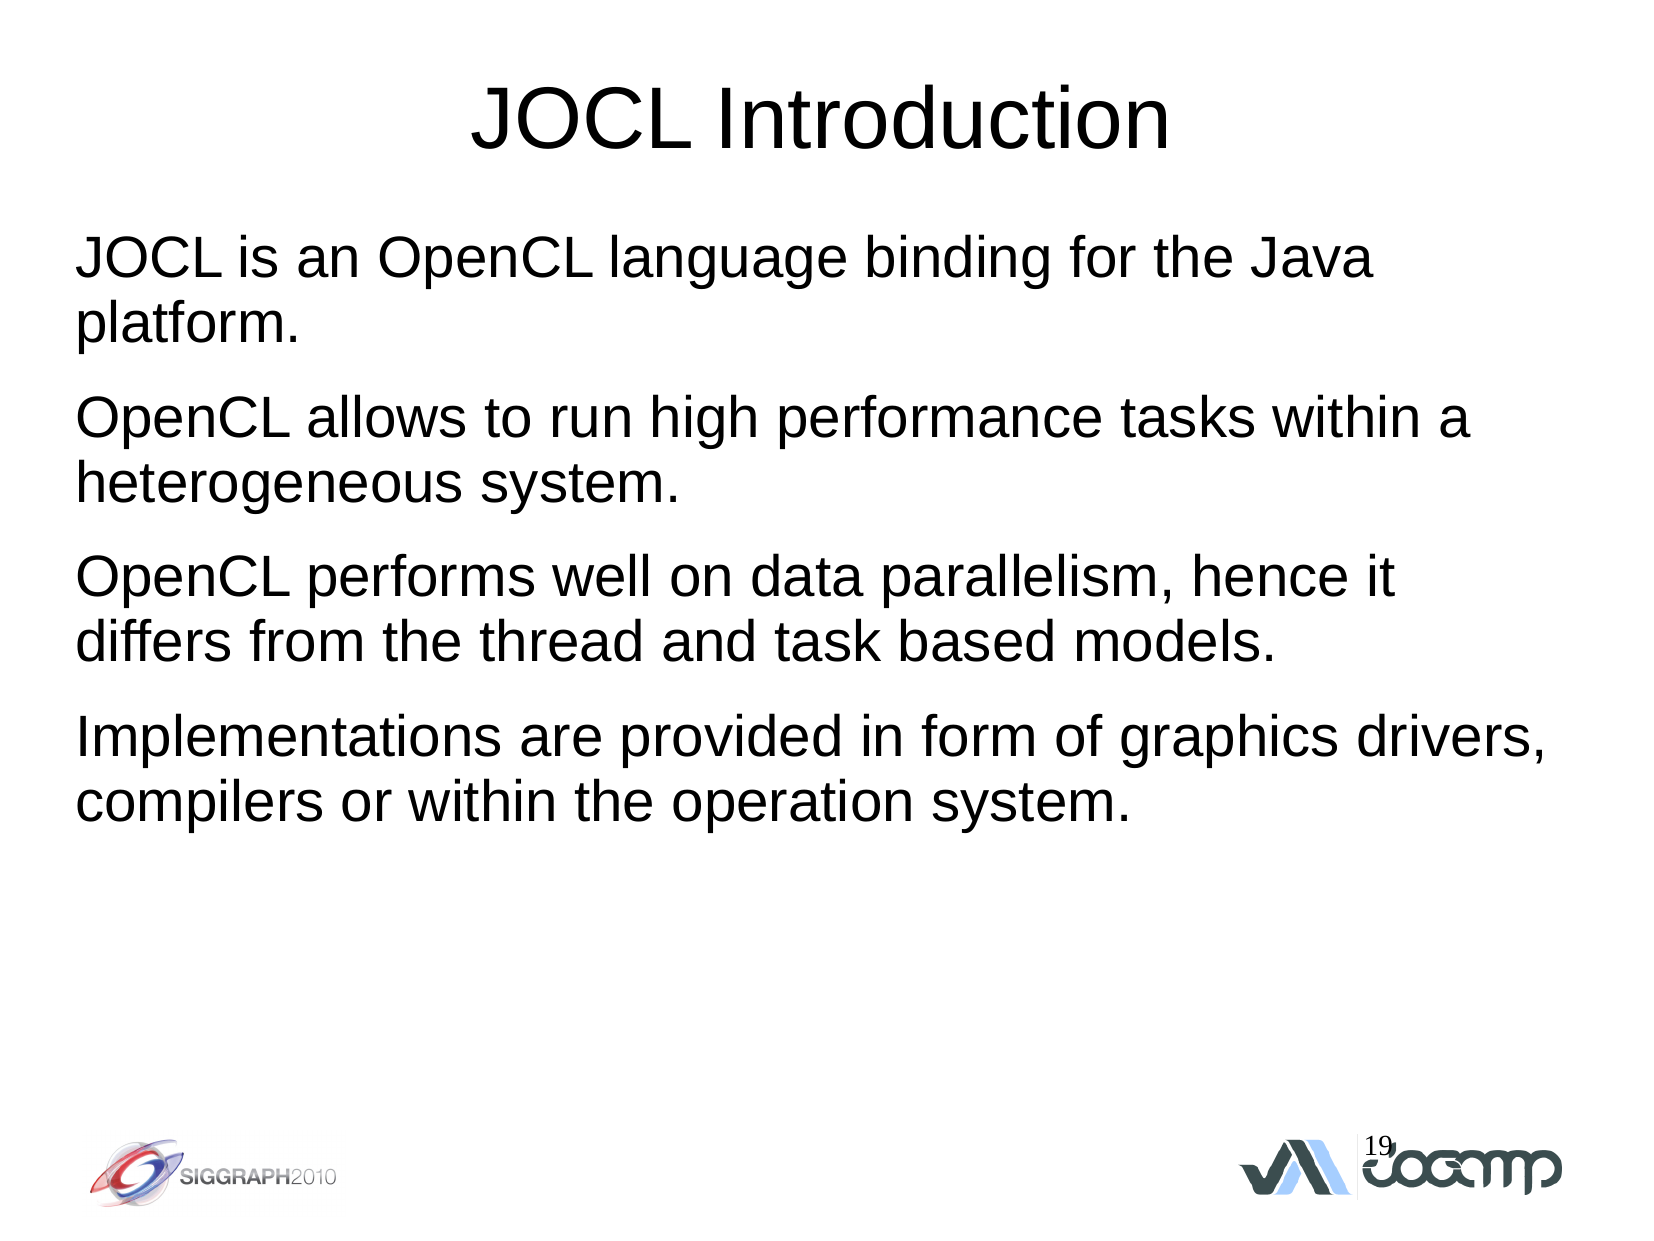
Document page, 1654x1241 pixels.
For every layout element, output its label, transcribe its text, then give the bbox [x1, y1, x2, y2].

picture [1237, 1134, 1562, 1200]
picture [82, 1130, 346, 1217]
title JOCL Introduction [68, 56, 1576, 181]
list JOCL is an OpenCL language binding for the Java platform. OpenCL allows to run high performance tasks within a heterogeneous system. OpenCL performs well on data parallelism, hence it differs from the thread and task based models. Implementations are provided in form of graphics drivers, compilers or within the operation system. [75, 225, 1571, 1044]
